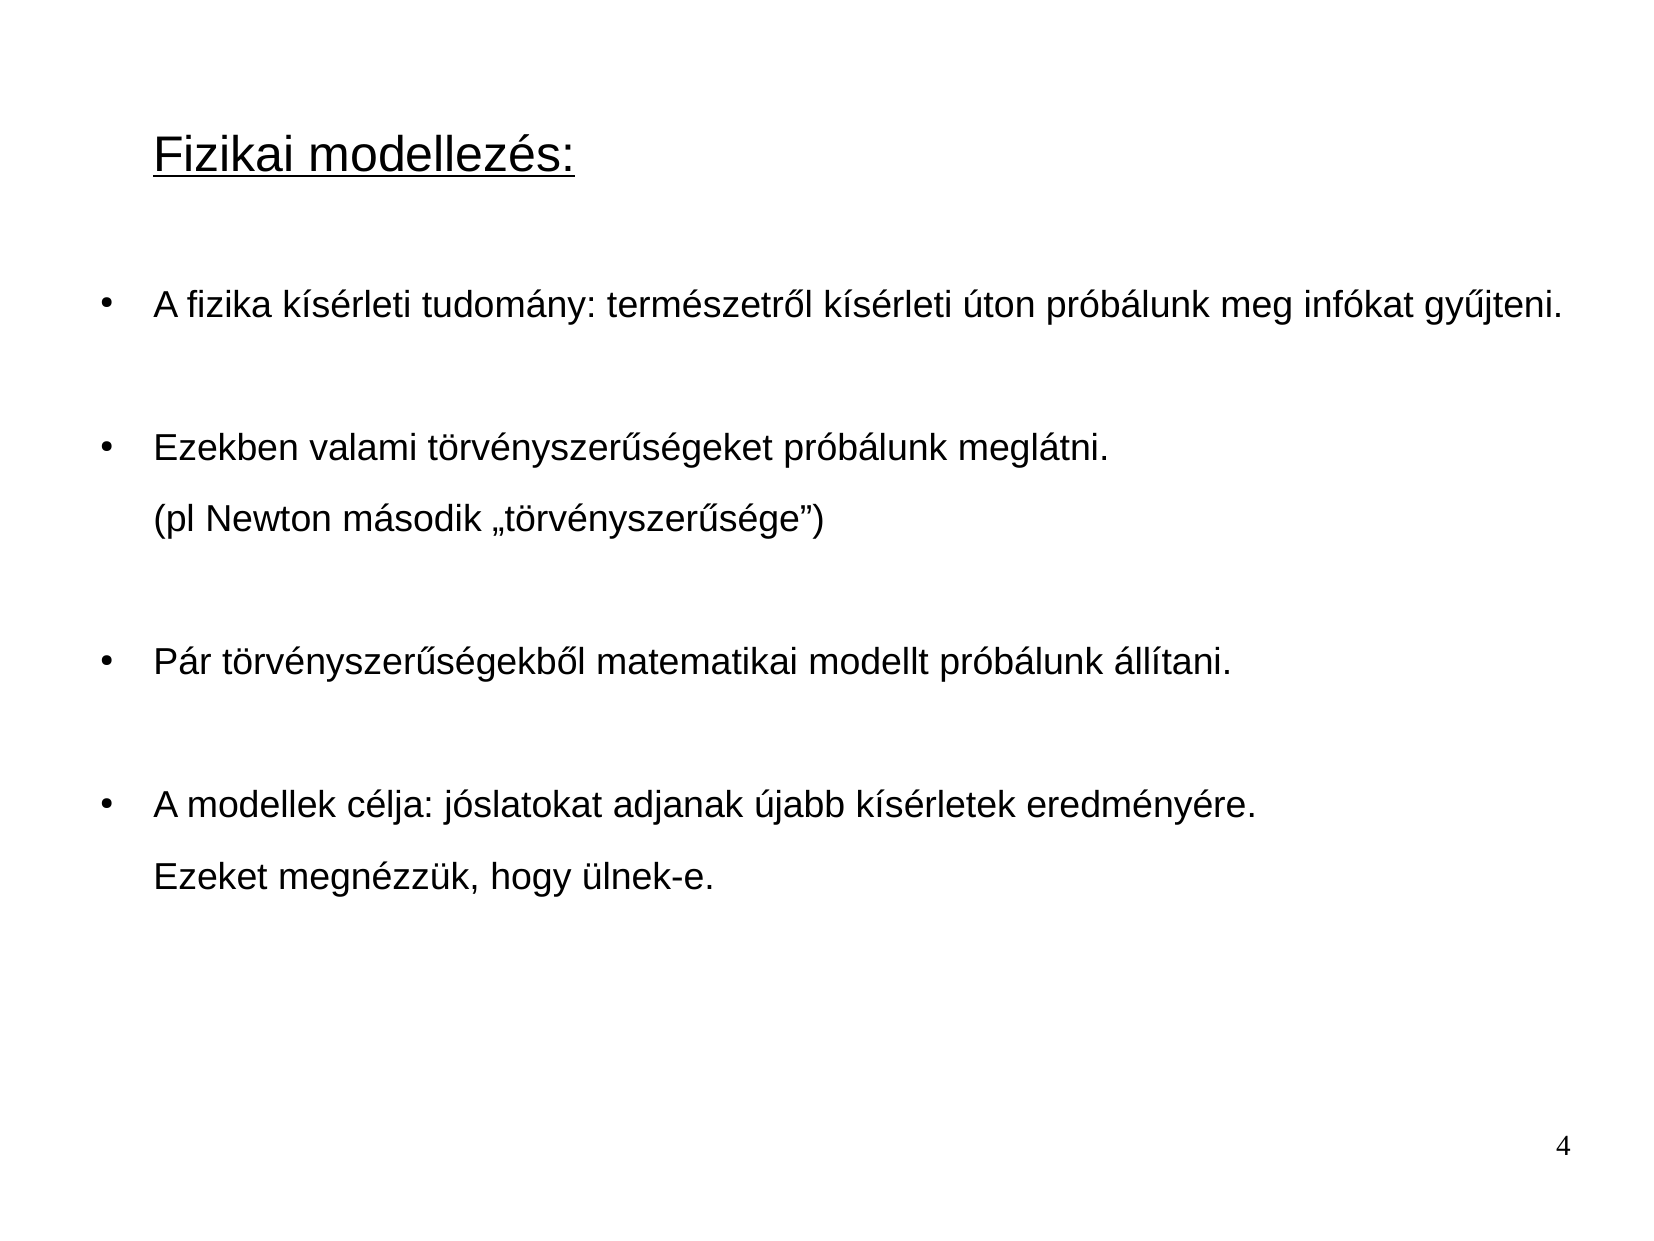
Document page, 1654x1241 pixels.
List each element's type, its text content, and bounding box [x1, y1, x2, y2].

list Fizikai modellezés: A fizika kísérleti tudomány: természetről kísérleti úton próbálunk meg infókat gyűjteni. Ezekben valami törvényszerűségeket próbálunk meglátni. (pl Newton második „törvényszerűsége”) Pár törvényszerűségekből matematikai modellt próbálunk állítani. A modellek célja: jóslatokat adjanak újabb kísérletek eredményére. Ezeket megnézzük, hogy ülnek-e. [82, 126, 1571, 1131]
